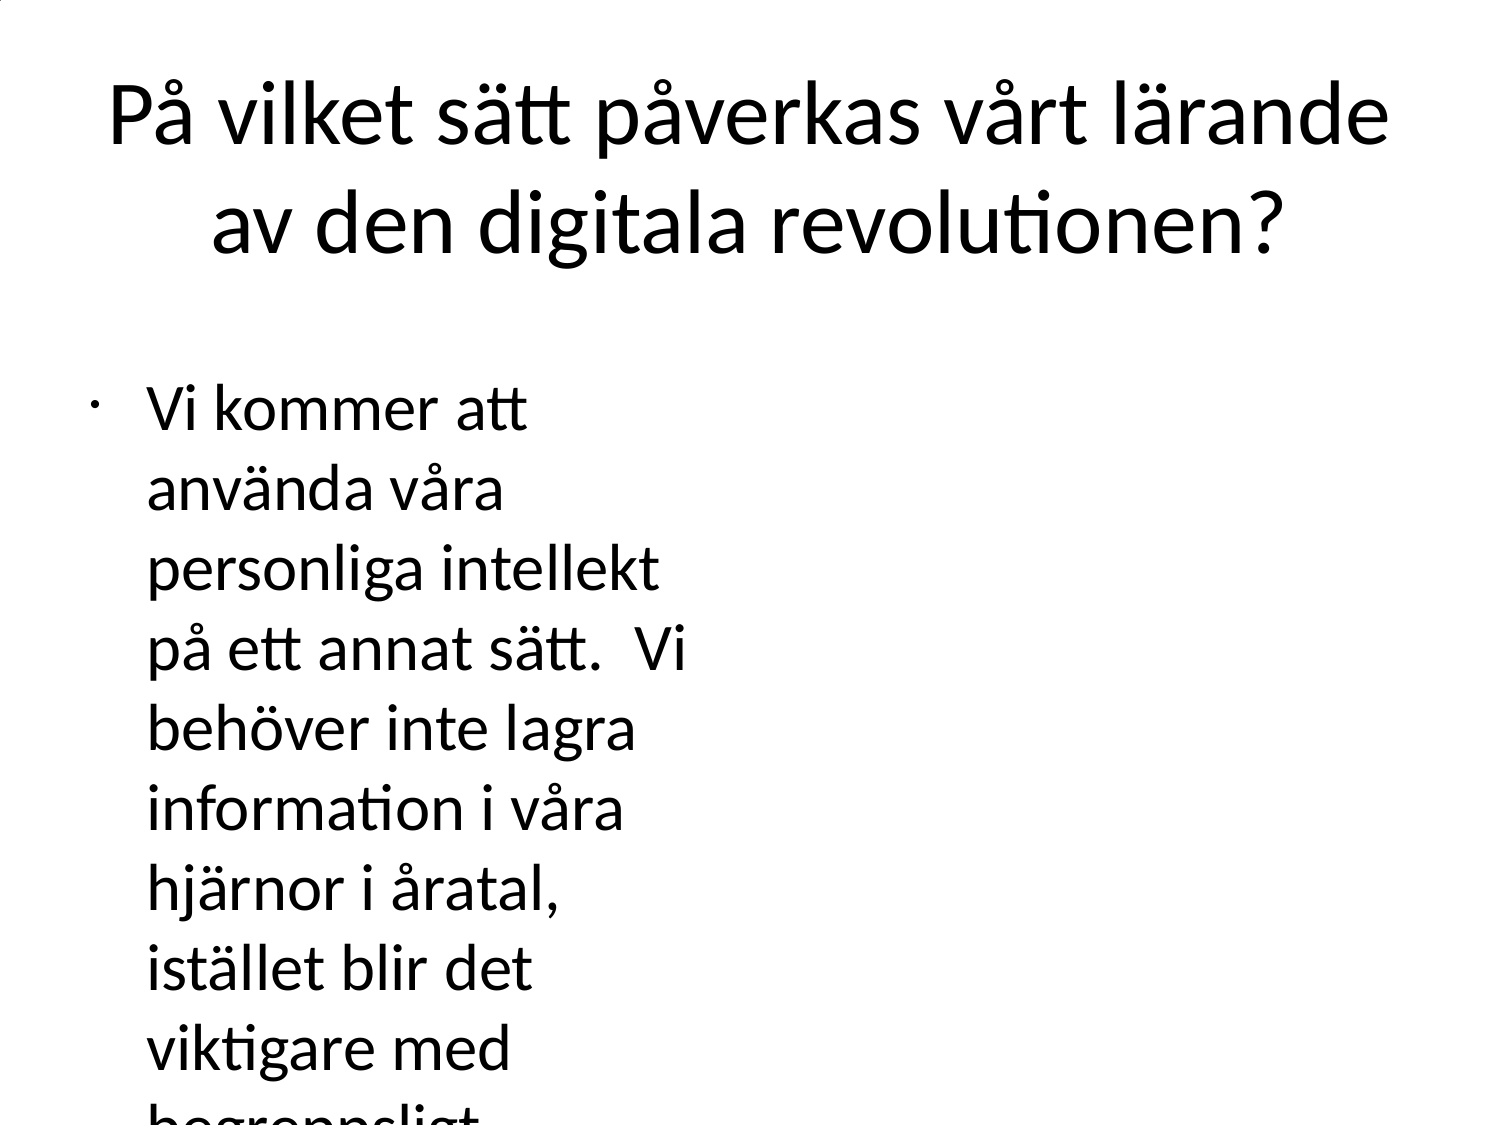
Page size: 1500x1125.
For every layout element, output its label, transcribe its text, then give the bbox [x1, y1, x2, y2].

title På vilket sätt påverkas vårt lärande av den digitala revolutionen? [75, 45, 1425, 233]
list Vi kommer att använda våra personliga intellekt på ett annat sätt. Vi behöver inte lagra information i våra hjärnor i åratal, istället blir det viktigare med begreppsligt tänkande, kritisk analys, etcetera, sade Roger Säljö. (Workshop på vetenskapsrådet) [75, 356, 738, 1005]
